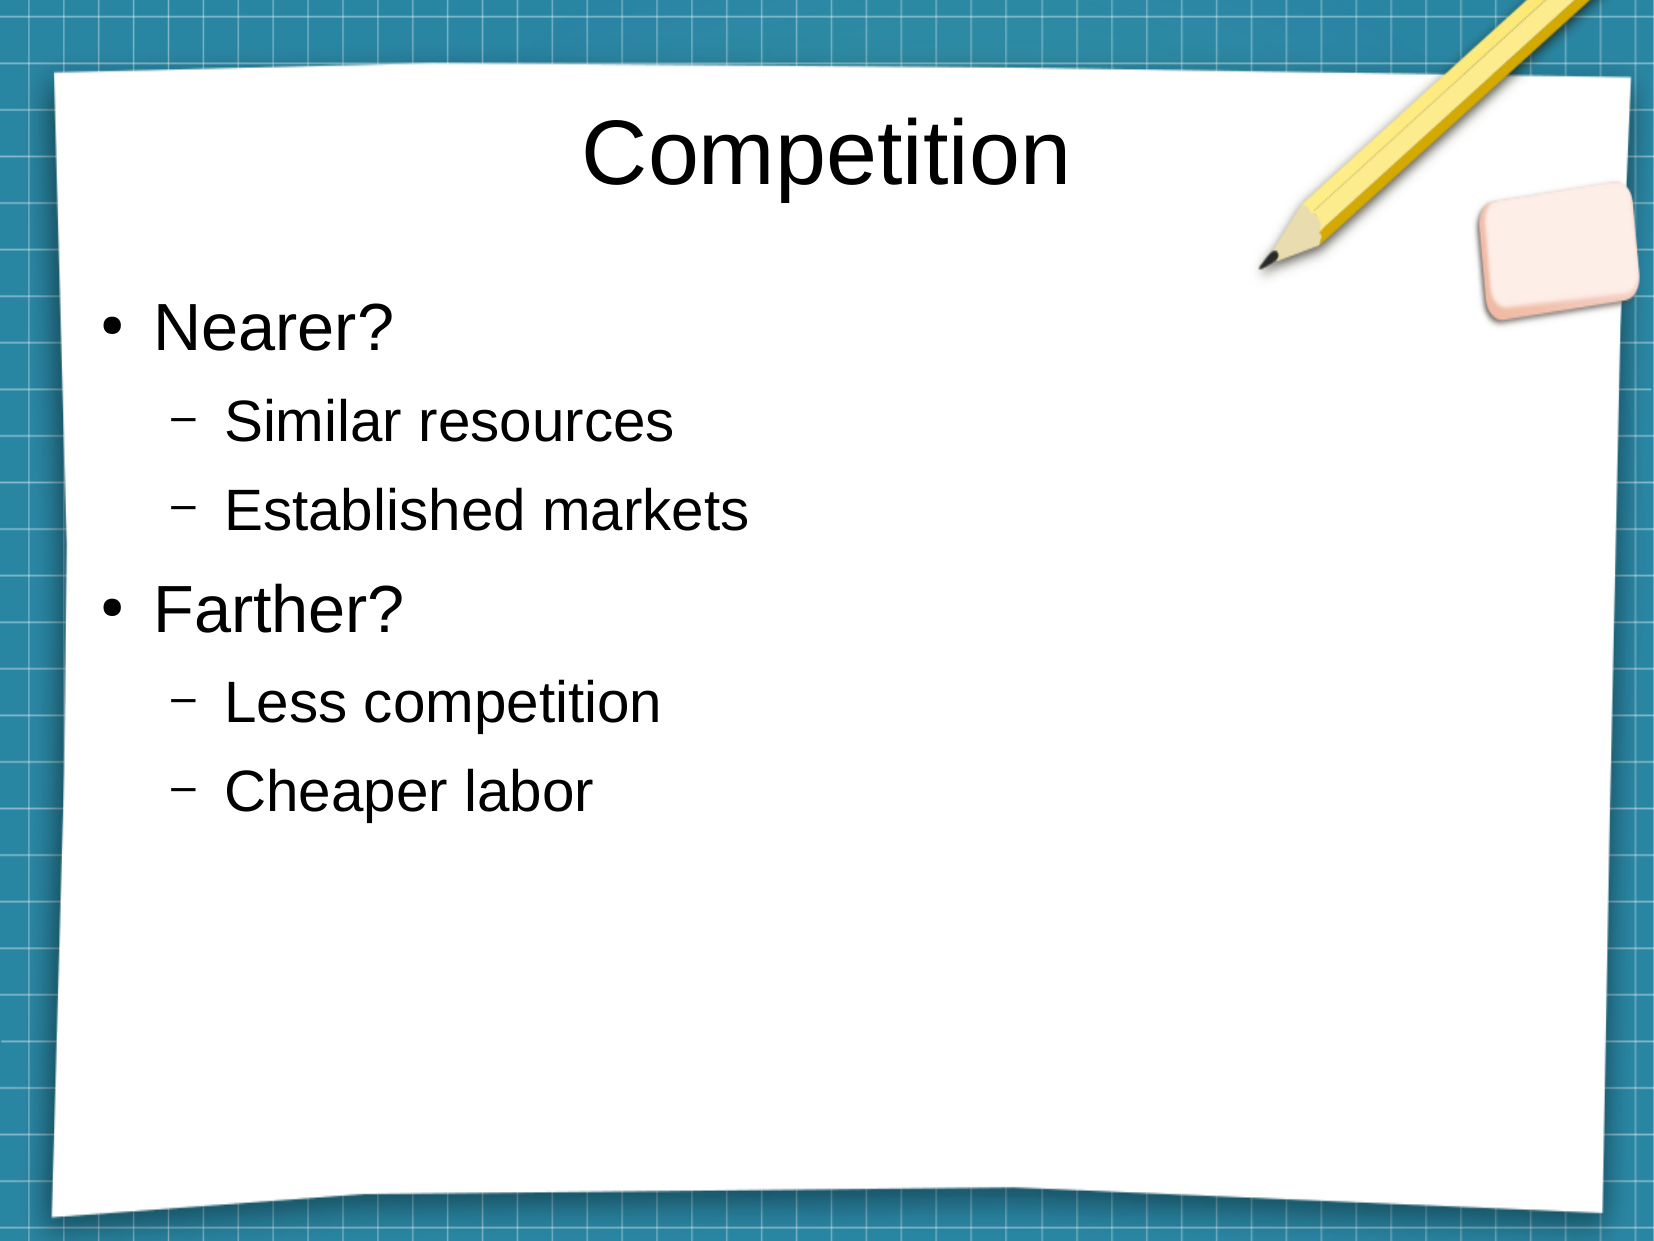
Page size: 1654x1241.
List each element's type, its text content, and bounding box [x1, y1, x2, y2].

picture [0, 0, 1654, 1241]
title Competition [82, 49, 1571, 257]
list Nearer? Similar resources Established markets Farther? Less competition Cheaper labor [82, 290, 1571, 1010]
